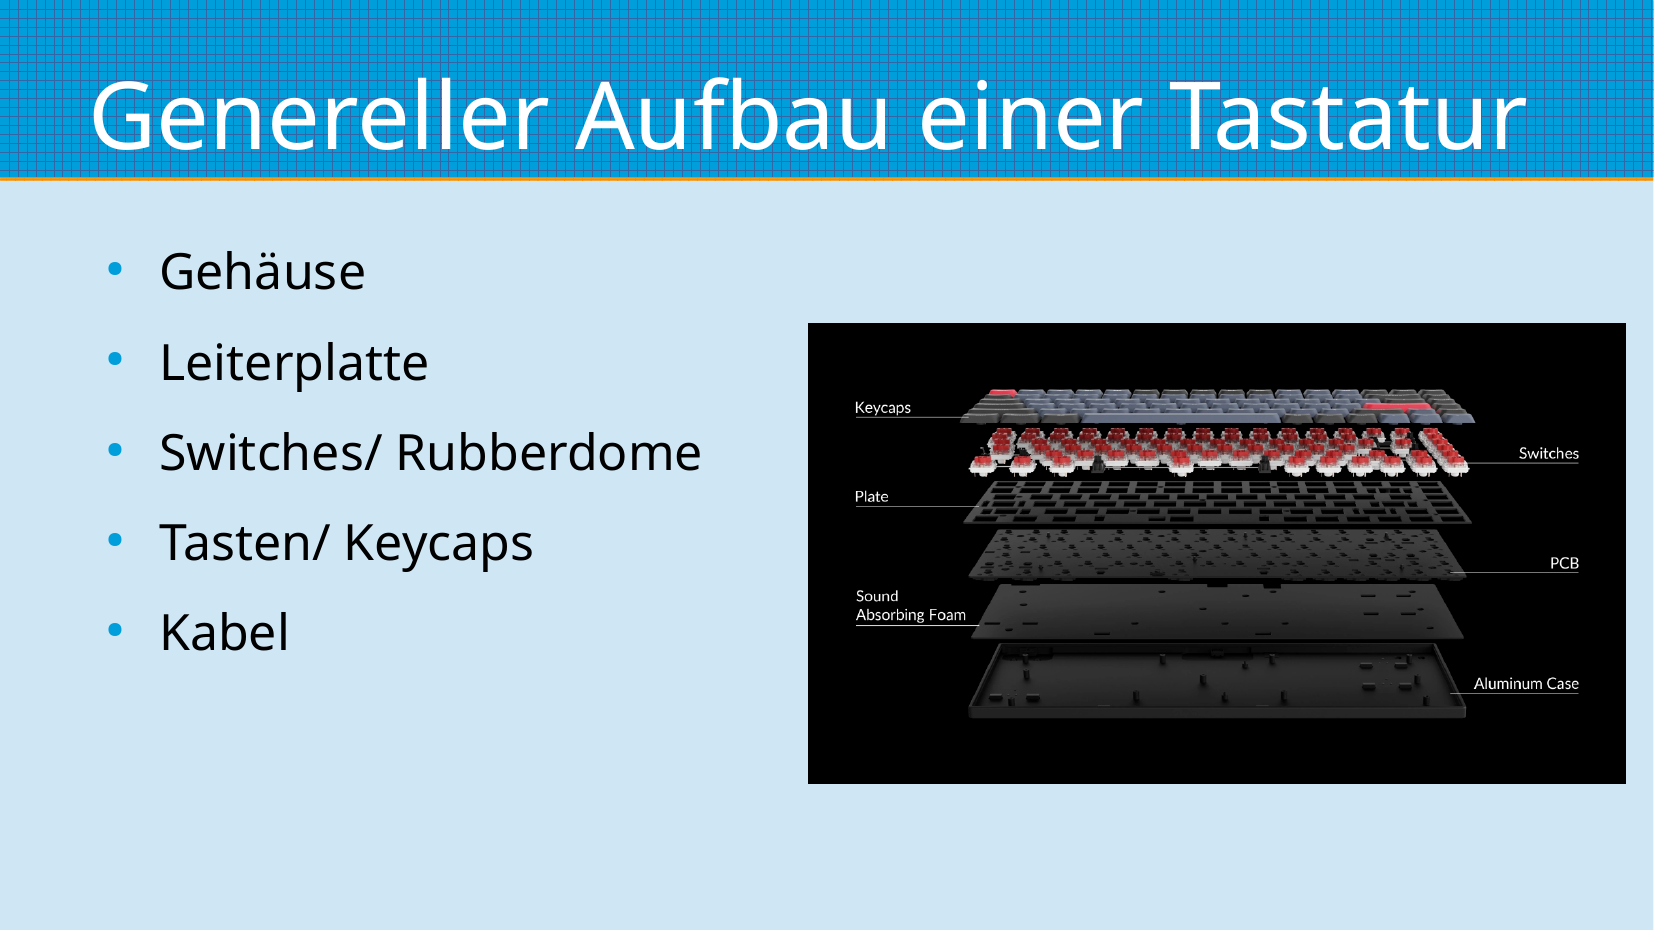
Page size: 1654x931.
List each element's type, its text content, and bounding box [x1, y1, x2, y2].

list Gehäuse Leiterplatte Switches/ Rubberdome Tasten/ Keycaps Kabel [88, 236, 1565, 813]
title Genereller Aufbau einer Tastatur [88, 14, 1565, 178]
picture [808, 323, 1626, 784]
